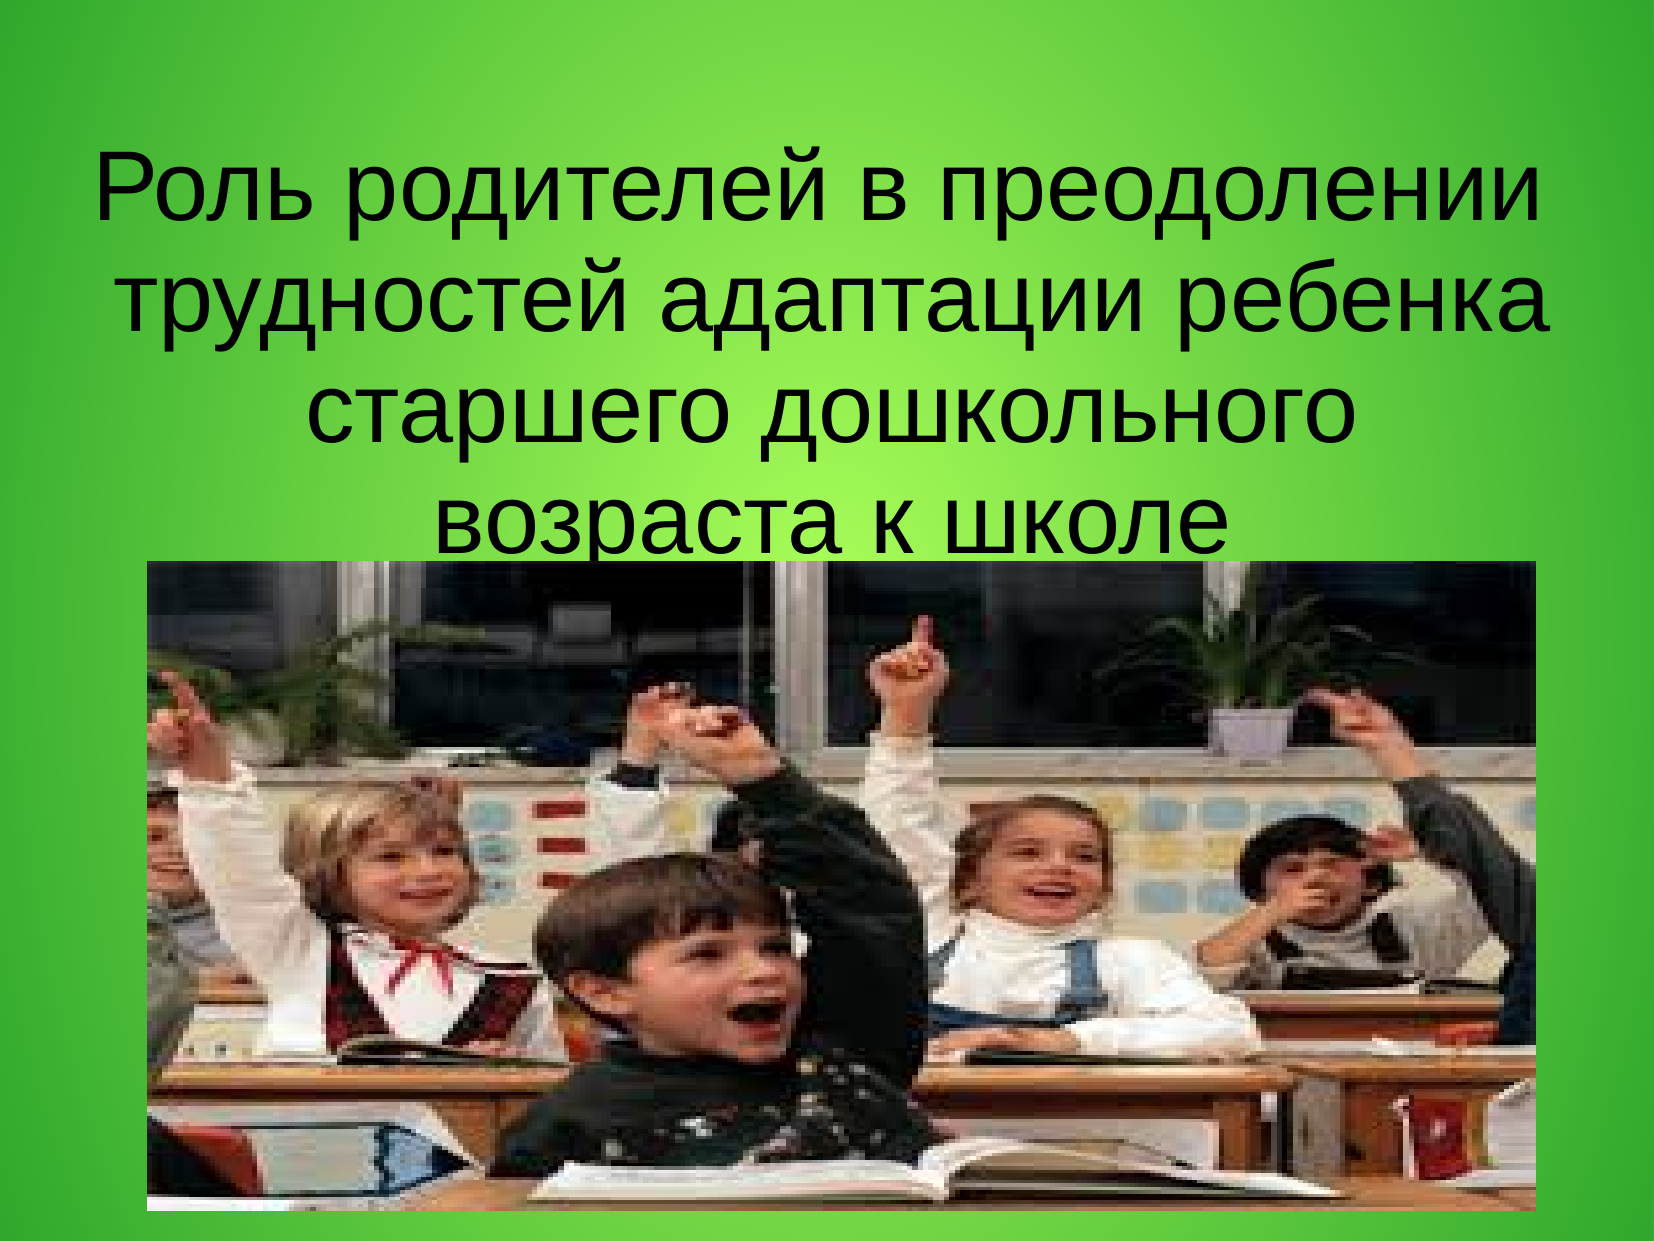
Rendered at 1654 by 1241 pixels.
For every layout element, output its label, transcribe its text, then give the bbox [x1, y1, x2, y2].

title Роль родителей в преодолении трудностей адаптации ребенка старшего дошкольного возраста к школе [88, 131, 1577, 575]
picture [147, 561, 1536, 1211]
